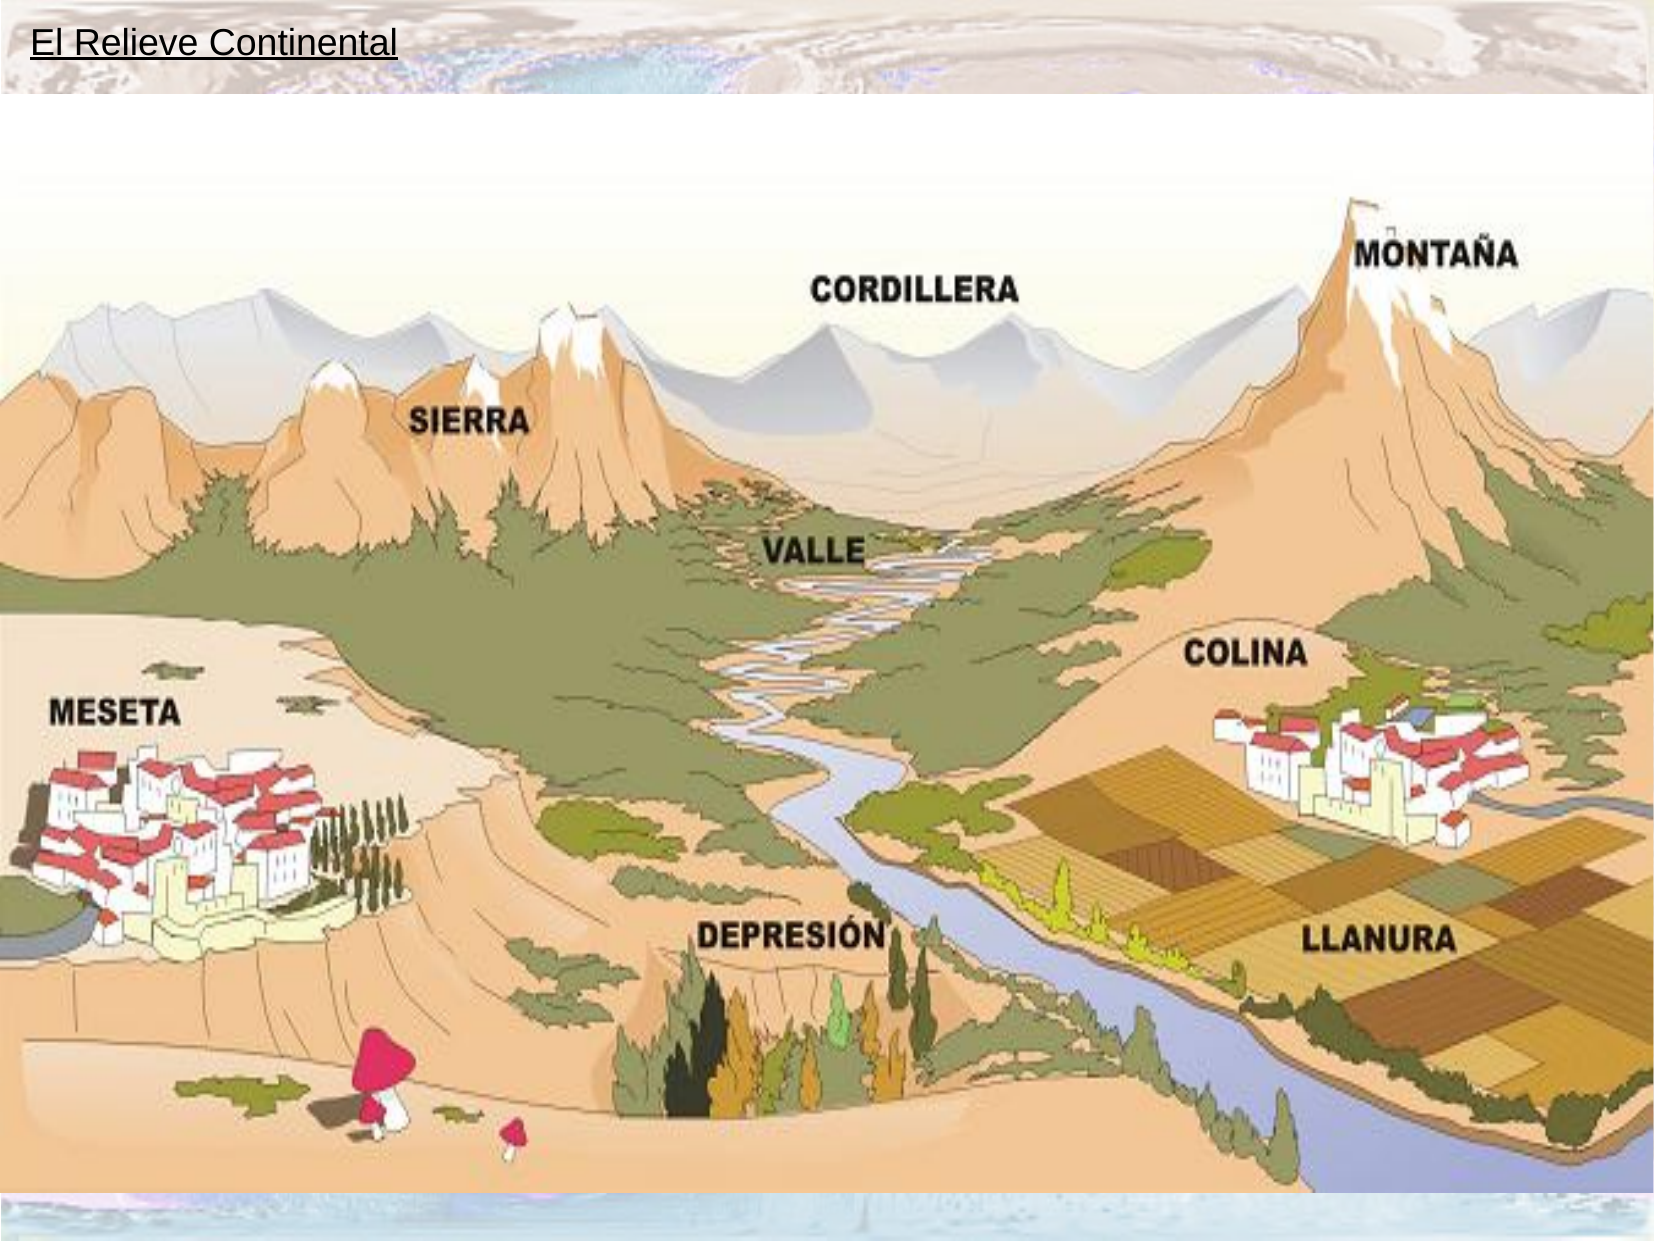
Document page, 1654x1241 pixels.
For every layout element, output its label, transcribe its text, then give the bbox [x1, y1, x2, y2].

text_box El Relieve Continental [15, 14, 413, 71]
picture [0, 0, 1654, 1241]
